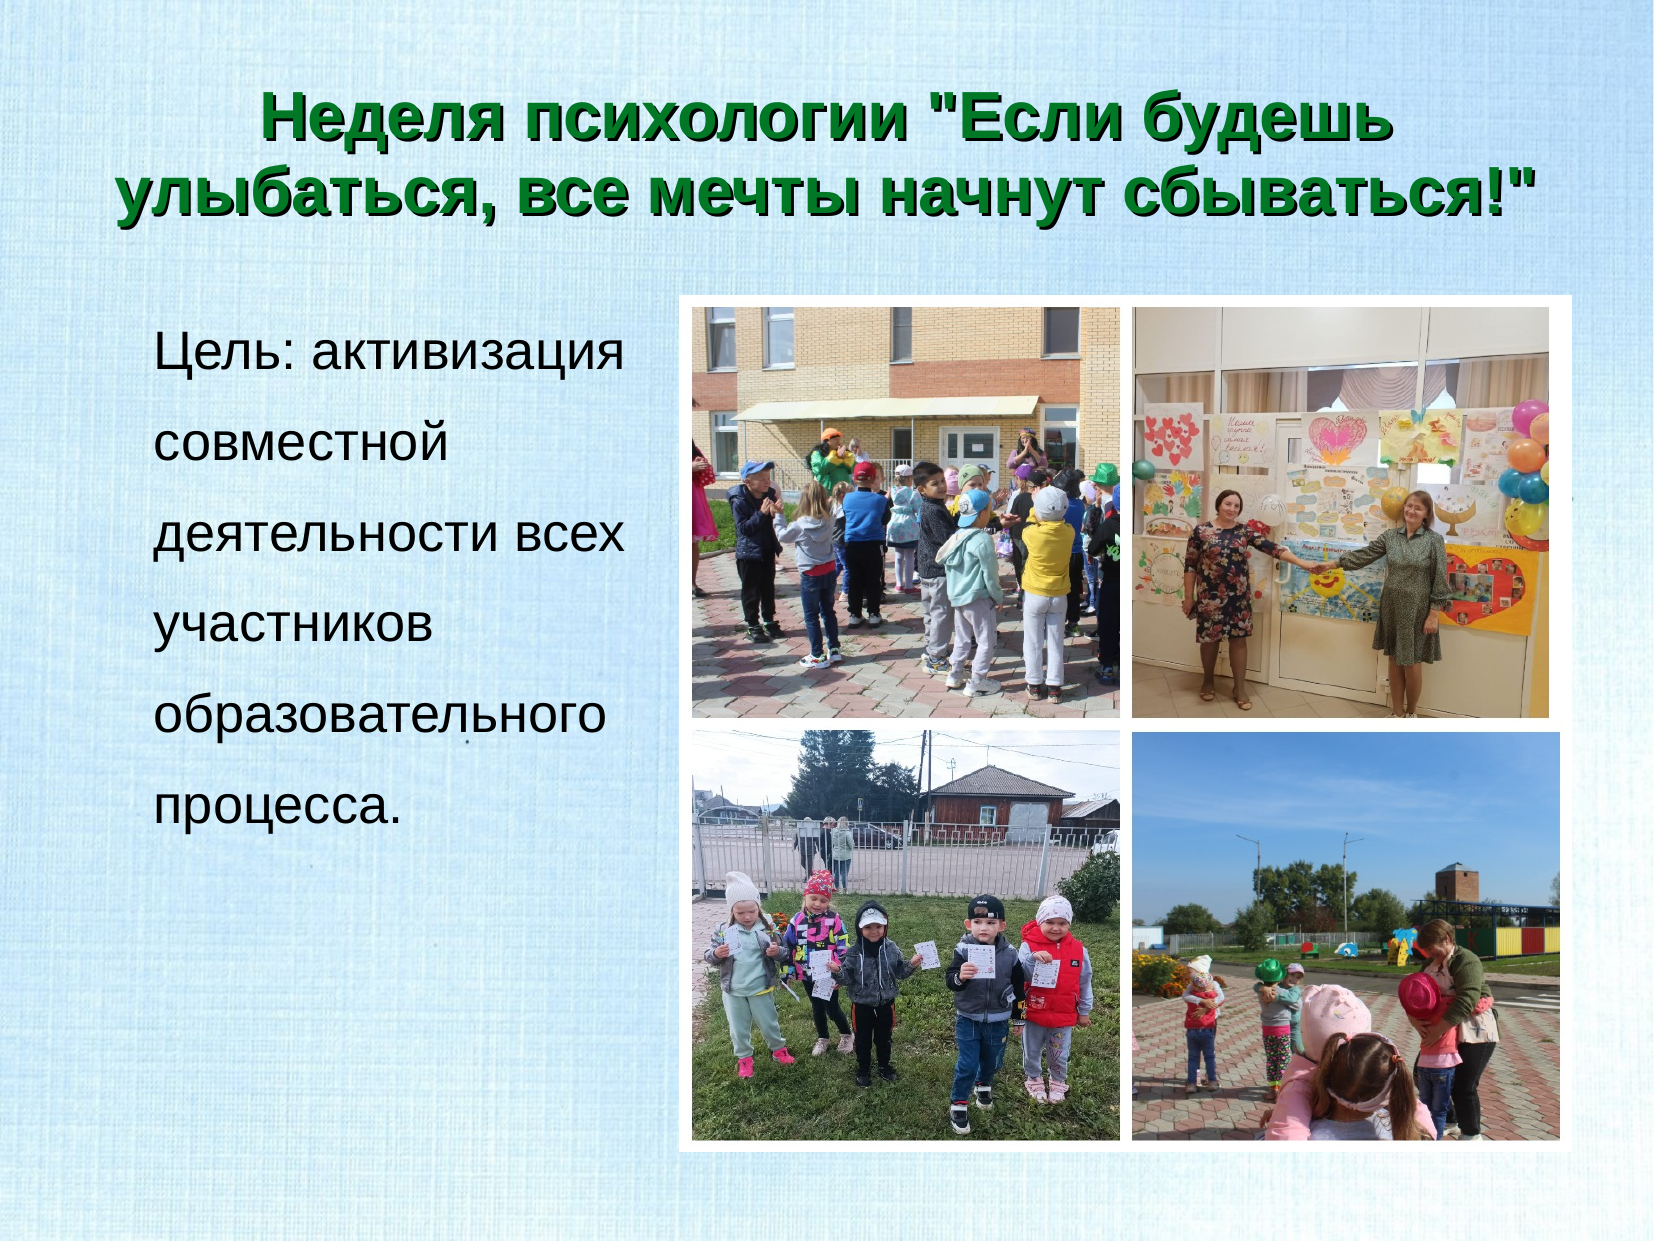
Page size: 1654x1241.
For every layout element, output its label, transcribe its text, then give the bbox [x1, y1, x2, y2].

picture [0, 0, 1654, 1241]
title Неделя психологии "Если будешь улыбаться, все мечты начнут сбываться!" [82, 49, 1571, 257]
list Цель: активизация совместной деятельности всех участников образовательного процесса. [82, 290, 809, 1109]
